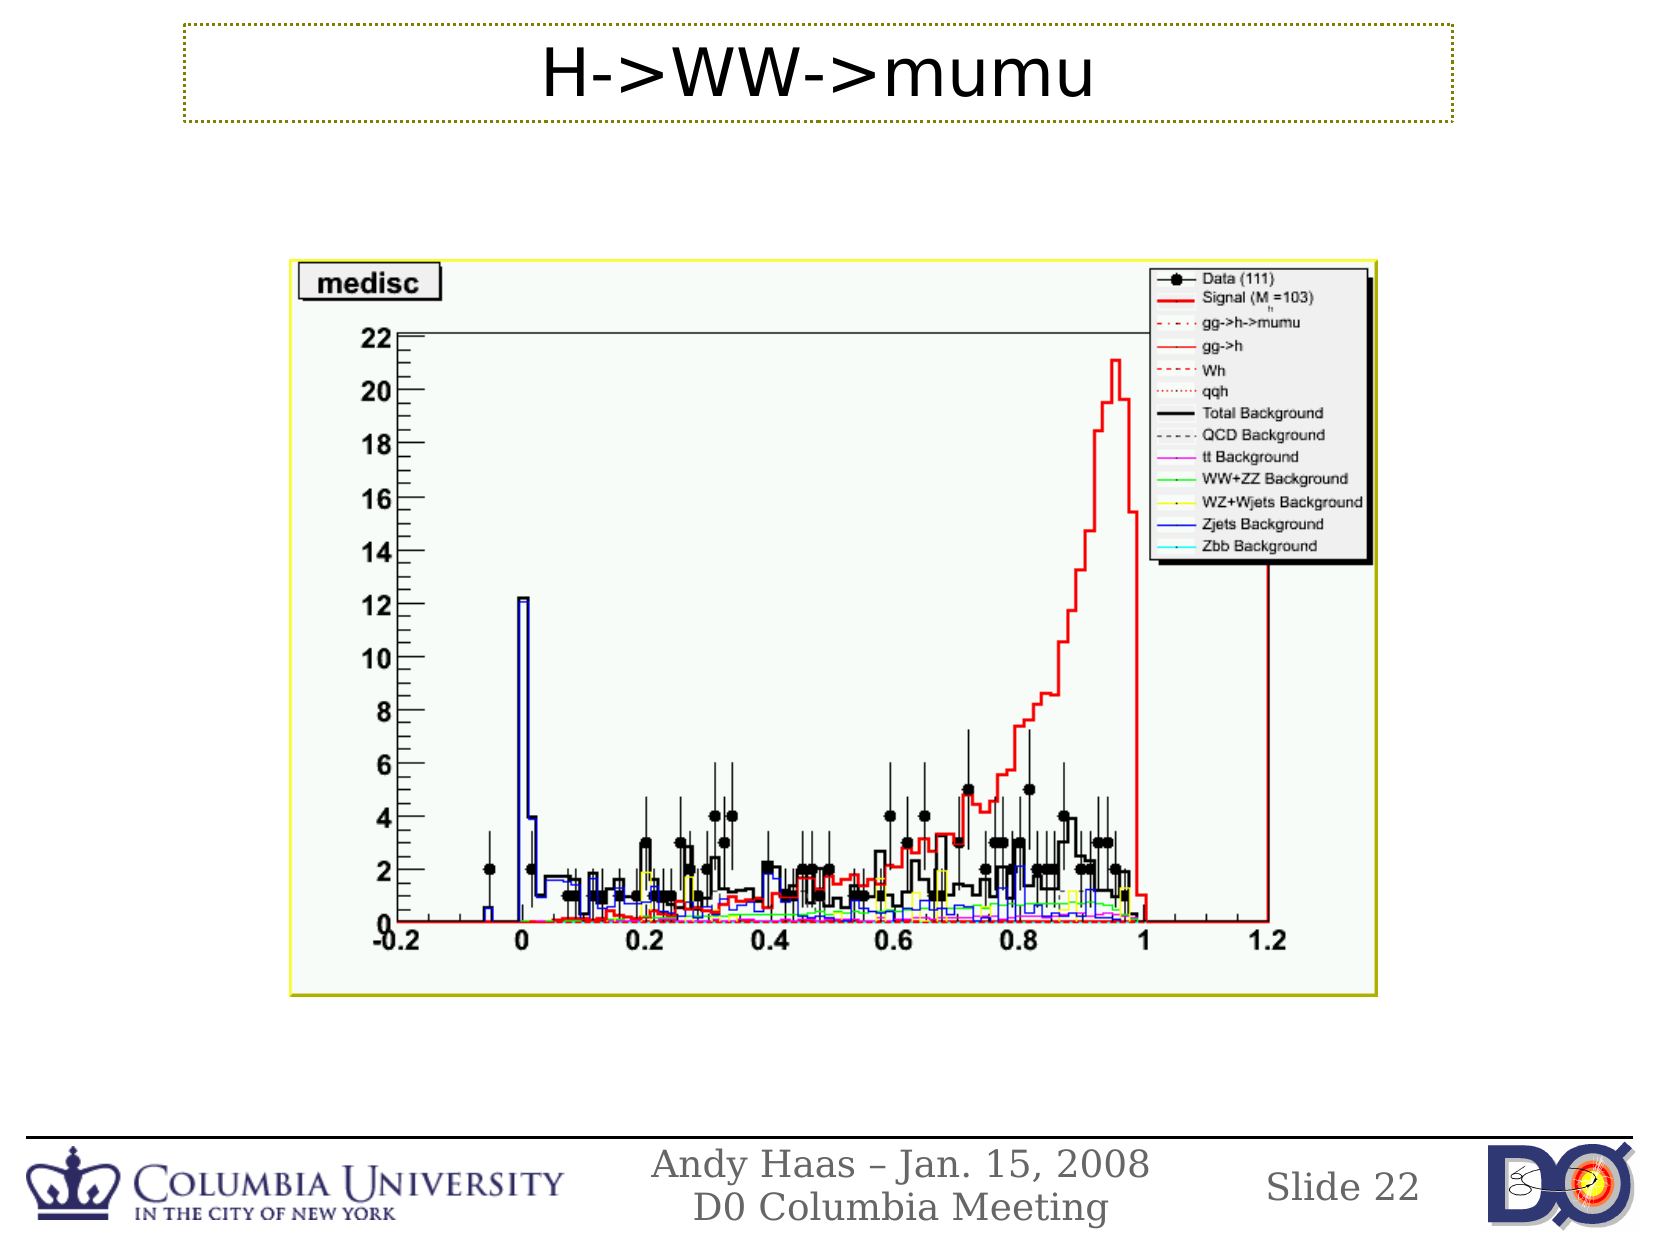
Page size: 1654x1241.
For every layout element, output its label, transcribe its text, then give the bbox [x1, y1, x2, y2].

picture [1479, 1140, 1639, 1233]
title H->WW->mumu [184, 24, 1453, 122]
picture [289, 259, 1378, 997]
picture [26, 1146, 565, 1220]
